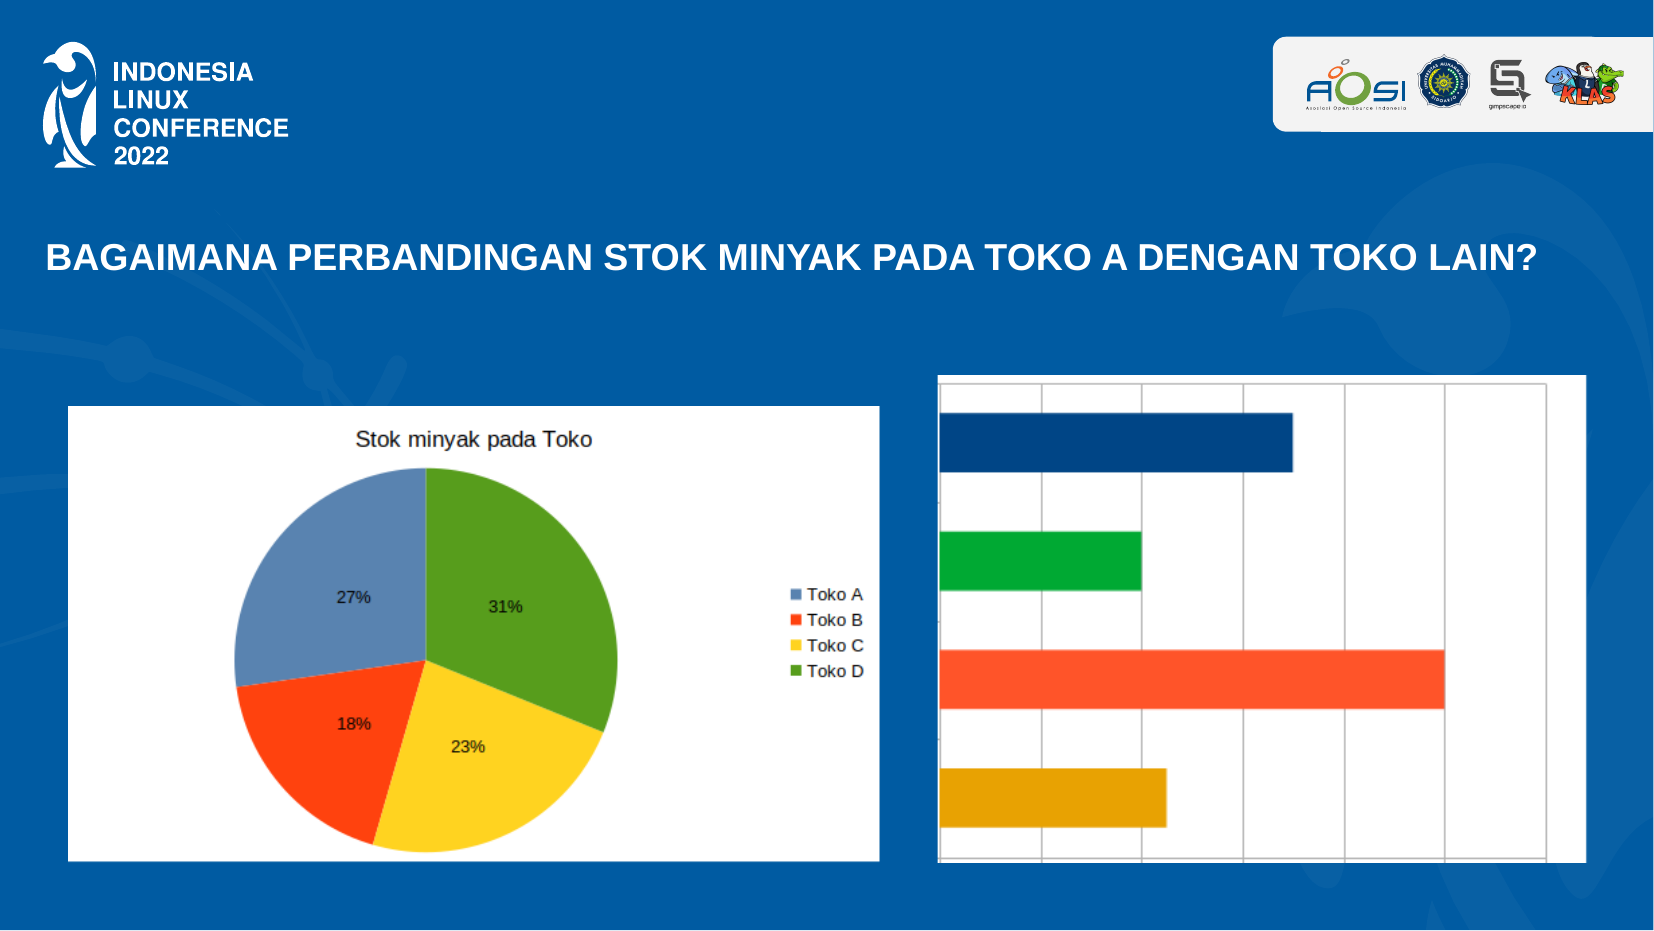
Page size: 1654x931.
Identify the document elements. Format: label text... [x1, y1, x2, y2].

picture [68, 406, 881, 863]
picture [1417, 54, 1471, 108]
picture [937, 375, 1588, 863]
text_box BAGAIMANA PERBANDINGAN STOK MINYAK PADA TOKO A DENGAN TOKO LAIN? [30, 229, 1555, 287]
picture [1545, 62, 1624, 105]
